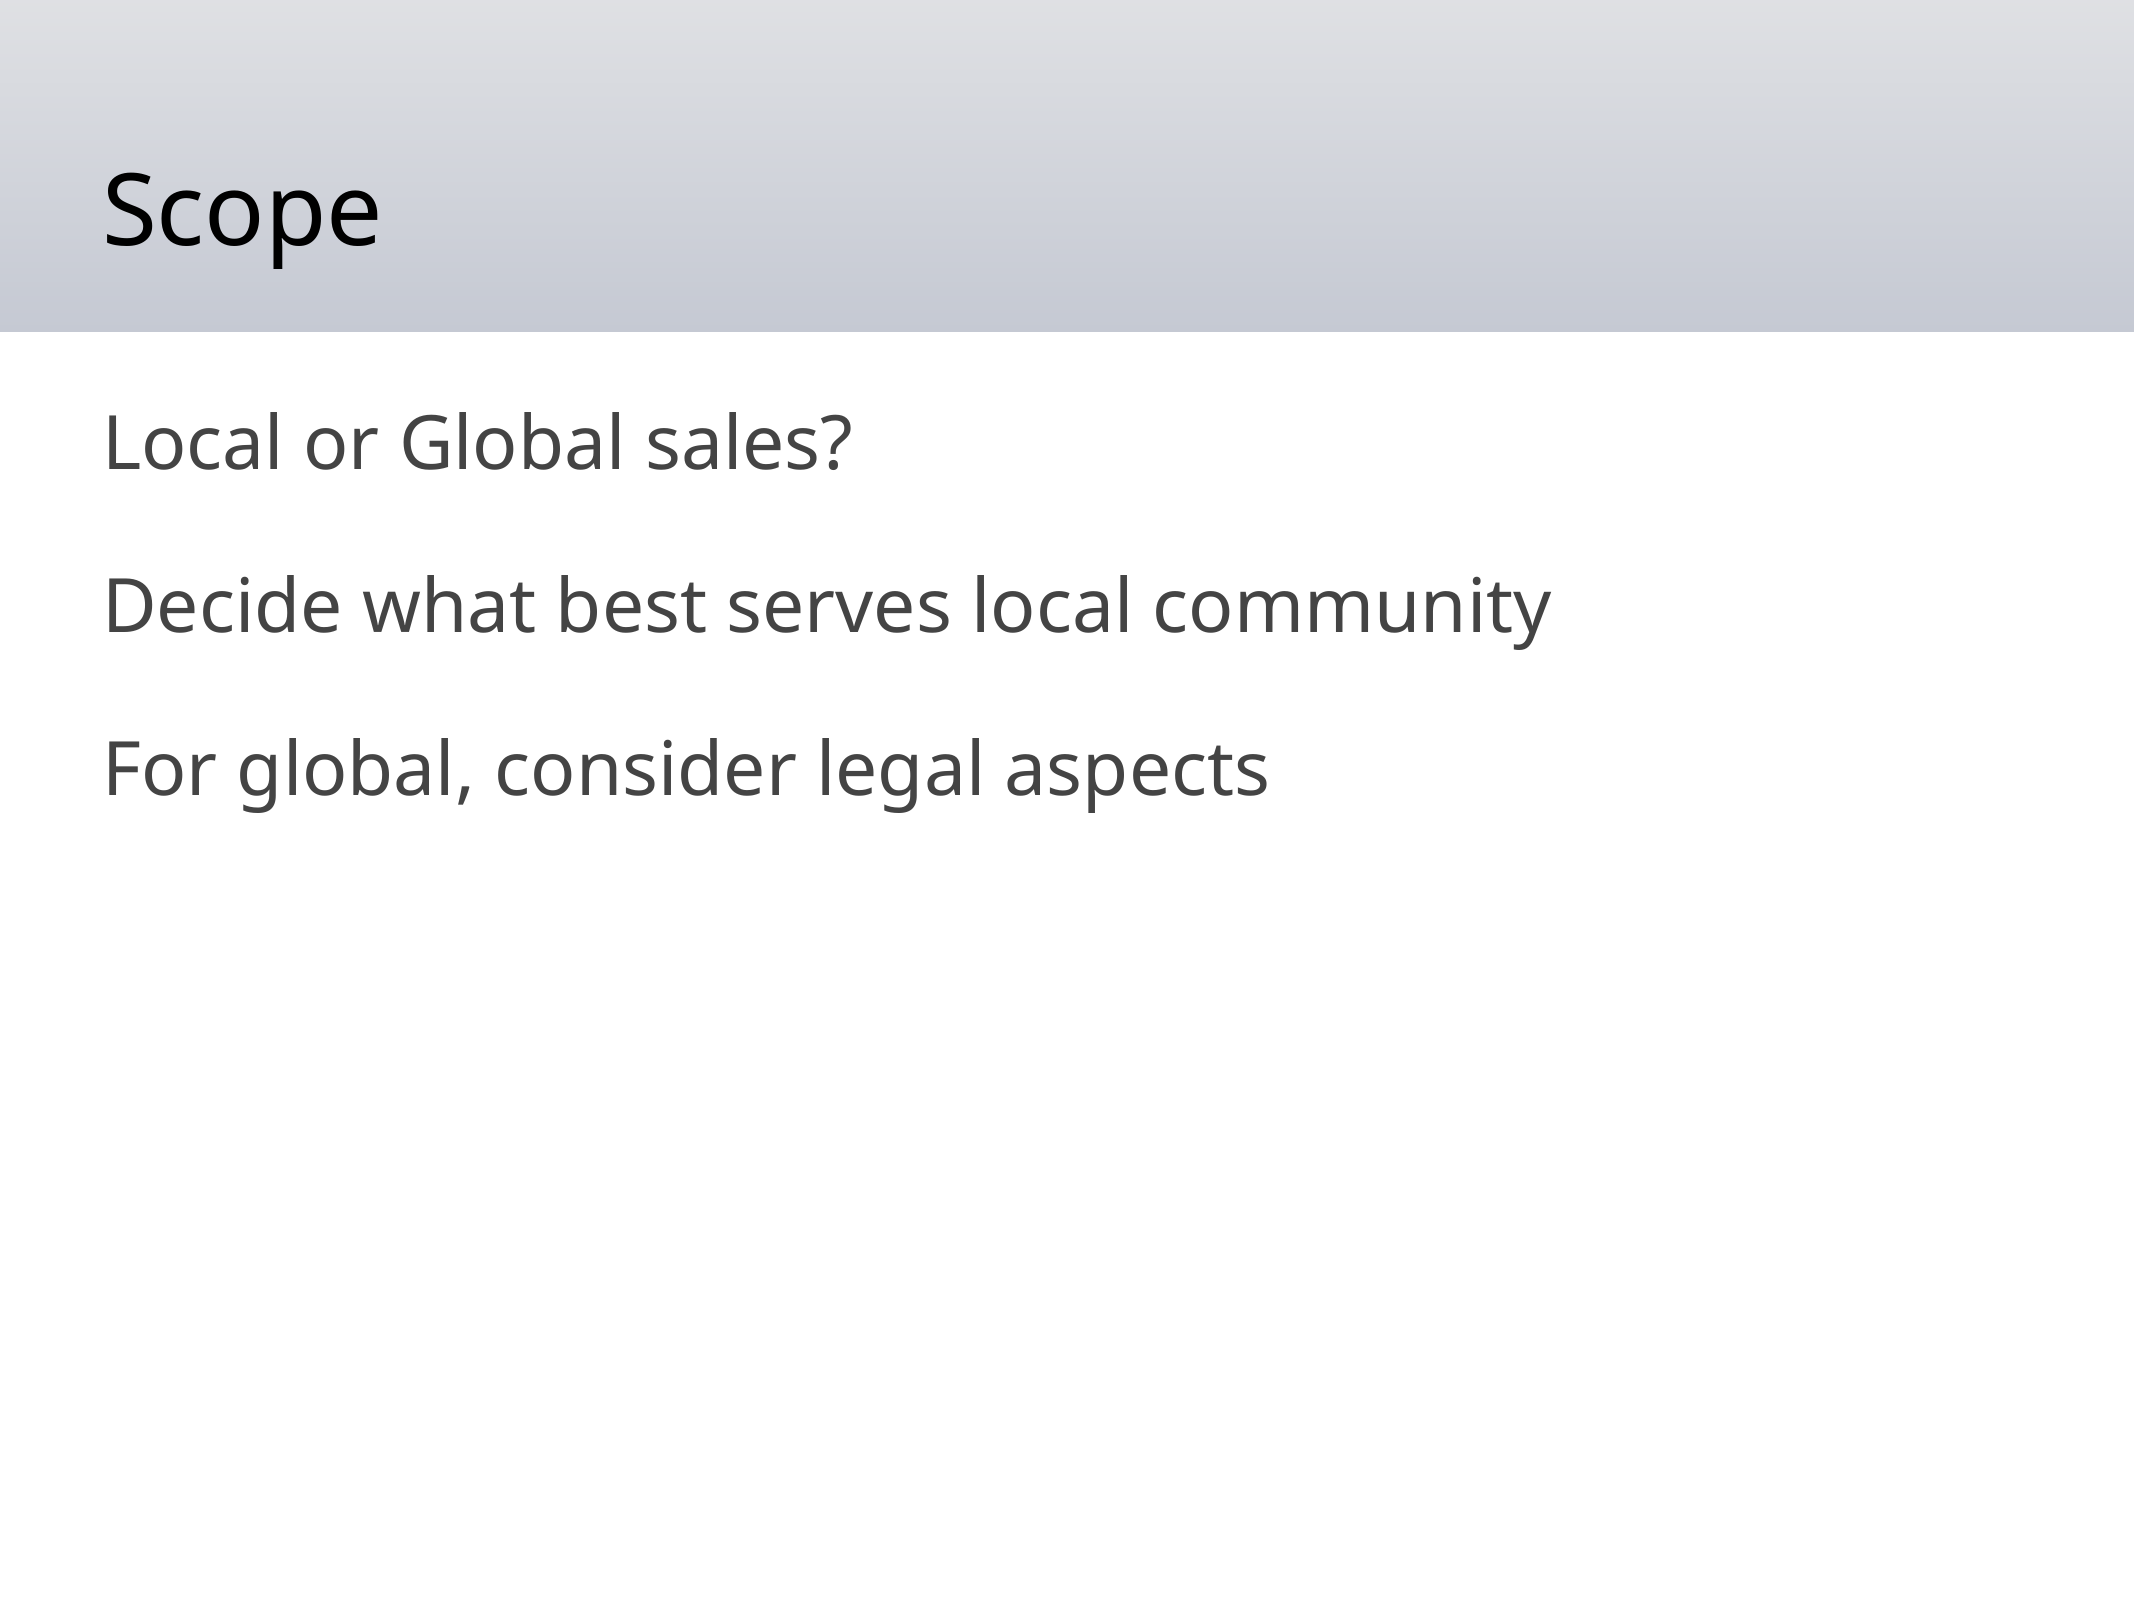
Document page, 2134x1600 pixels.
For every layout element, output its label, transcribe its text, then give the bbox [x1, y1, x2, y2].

title Scope [93, 54, 2040, 284]
list Local or Global sales? Decide what best serves local community For global, consider legal aspects [93, 381, 2040, 1459]
text_box [0, 0, 2134, 332]
